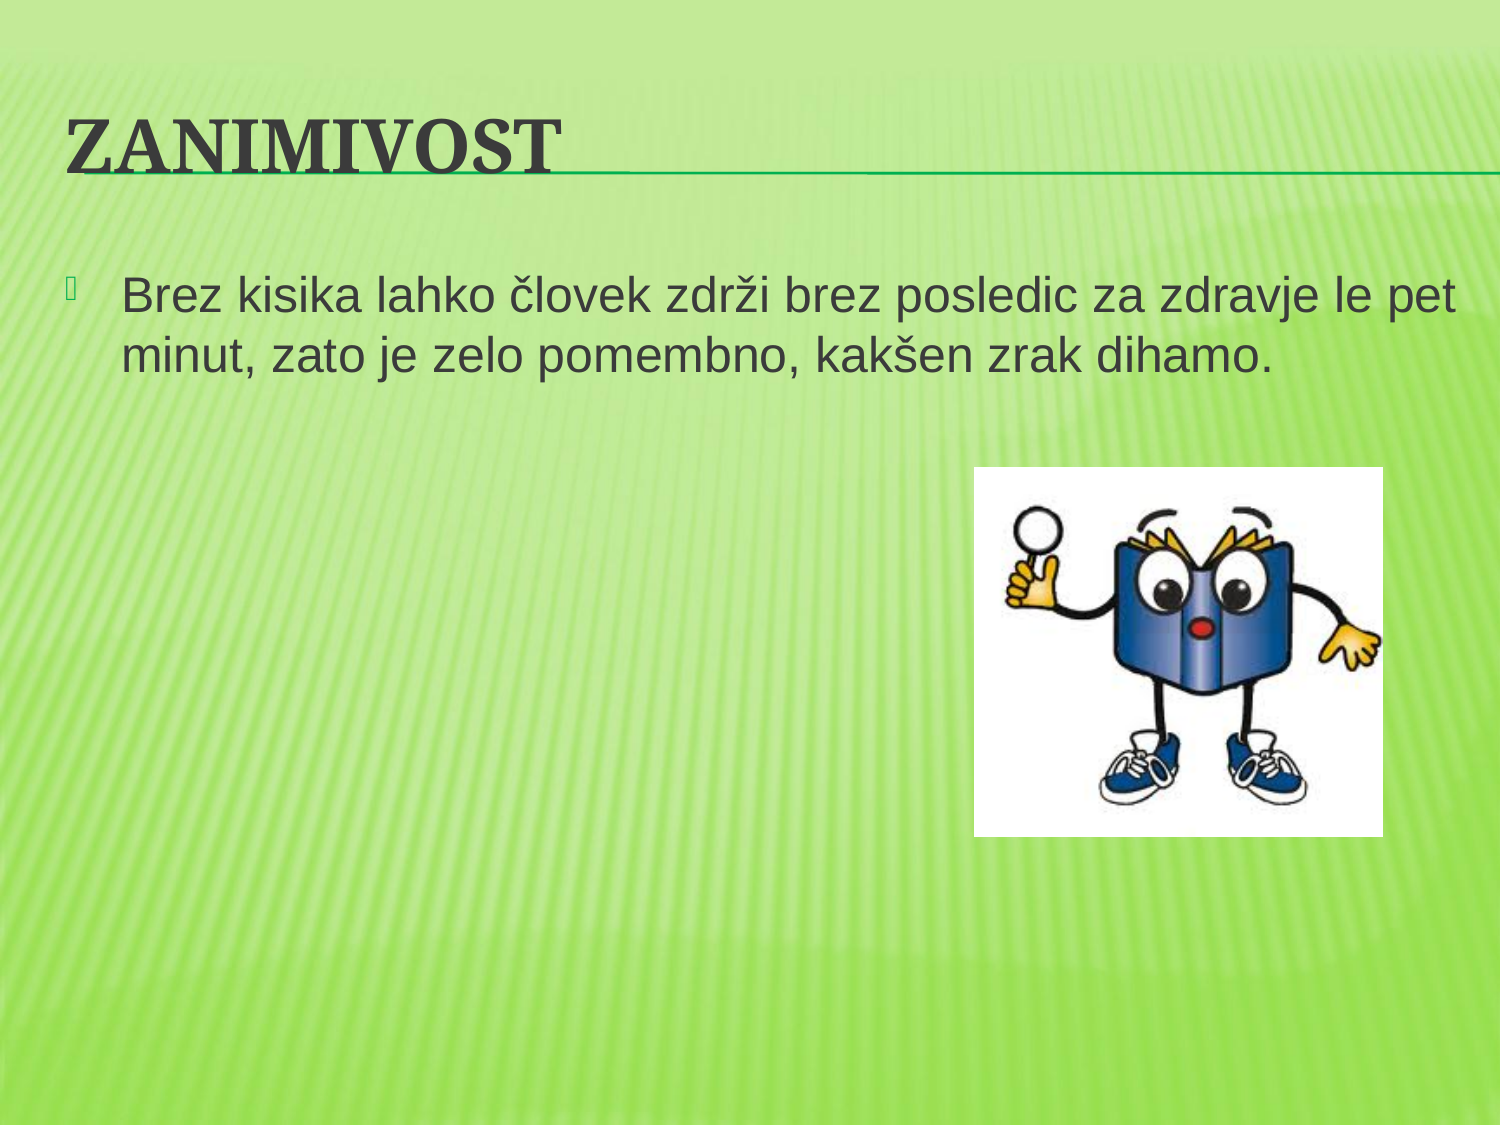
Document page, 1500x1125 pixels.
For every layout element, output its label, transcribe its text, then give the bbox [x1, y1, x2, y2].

title ZANIMIVOST [50, 75, 1475, 213]
list Brez kisika lahko človek zdrži brez posledic za zdravje le pet minut, zato je zelo pomembno, kakšen zrak dihamo. [50, 254, 1475, 998]
picture [0, 0, 1500, 1125]
